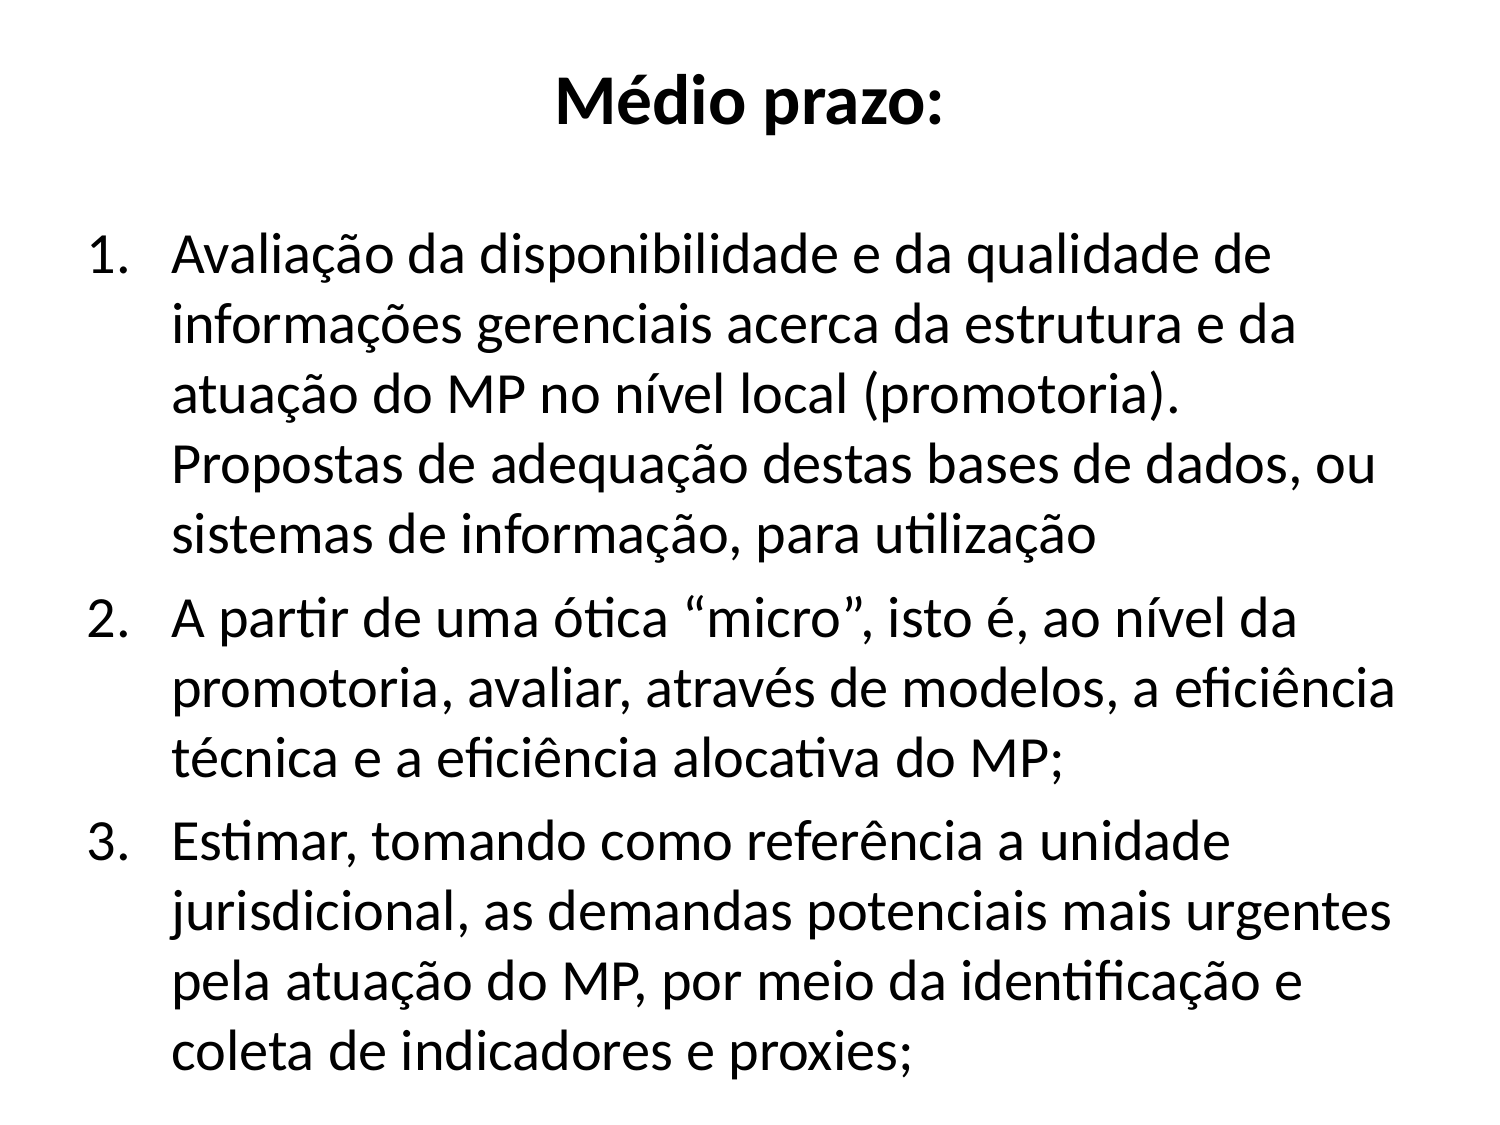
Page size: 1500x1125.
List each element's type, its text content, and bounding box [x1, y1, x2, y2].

list Avaliação da disponibilidade e da qualidade de informações gerenciais acerca da estrutura e da atuação do MP no nível local (promotoria). Propostas de adequação destas bases de dados, ou sistemas de informação, para utilização A partir de uma ótica “micro”, isto é, ao nível da promotoria, avaliar, através de modelos, a eficiência técnica e a eficiência alocativa do MP; Estimar, tomando como referência a unidade jurisdicional, as demandas potenciais mais urgentes pela atuação do MP, por meio da identificação e coleta de indicadores e proxies; [71, 208, 1422, 951]
title Médio prazo: [75, 45, 1425, 233]
